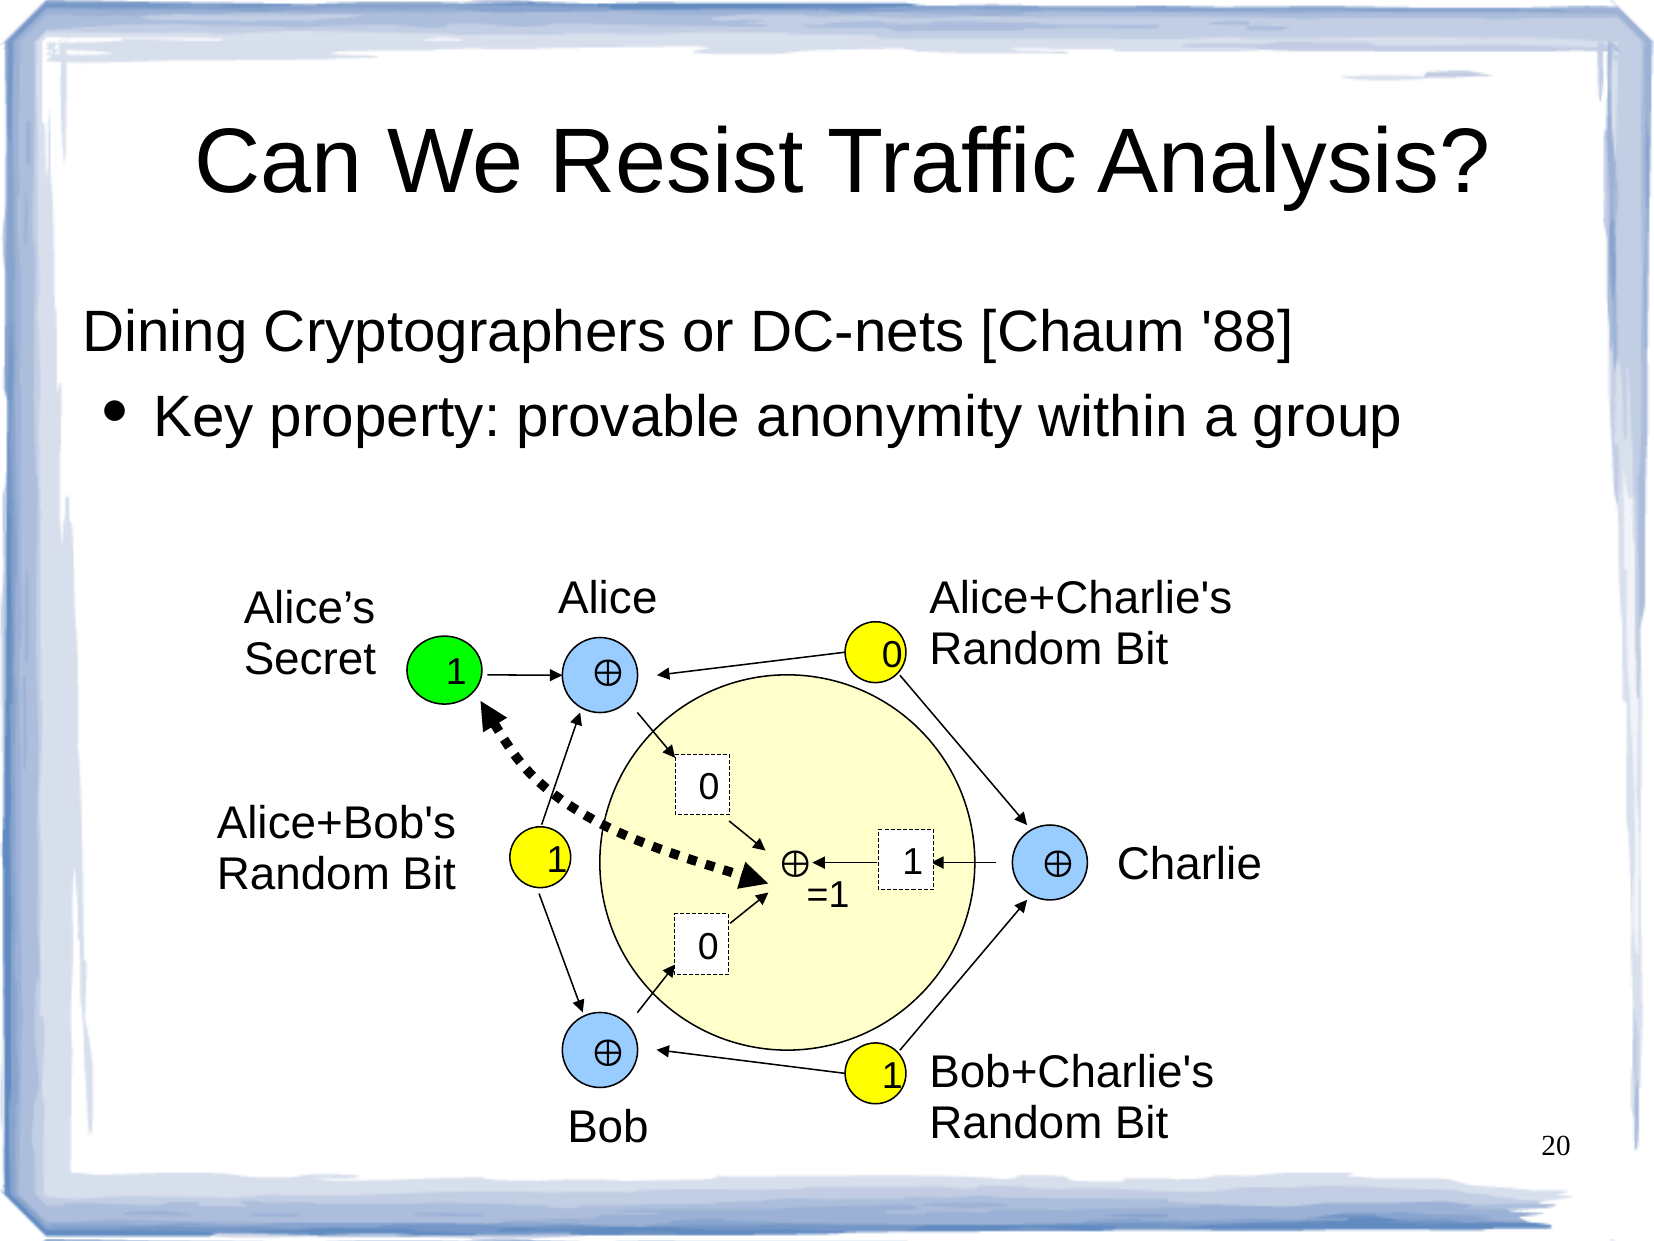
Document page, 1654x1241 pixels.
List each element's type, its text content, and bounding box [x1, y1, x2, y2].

text_box 0 [845, 621, 906, 683]
picture [0, 0, 1654, 1241]
text_box =1 [778, 862, 871, 924]
text_box [599, 674, 975, 992]
text_box 0 [674, 913, 729, 975]
text_box 1 [878, 829, 934, 890]
title Can We Resist Traffic Analysis? [82, 56, 1572, 249]
text_box 1 [525, 826, 571, 888]
text_box  [562, 632, 638, 710]
text_box  [784, 853, 794, 862]
list Dining Cryptographers or DC-nets [Chaum '88] Key property: provable anonymity within a group [82, 289, 1572, 468]
text_box  [562, 1012, 638, 1089]
text_box Bob+Charlie's Random Bit [899, 1036, 1313, 1163]
text_box  [749, 823, 825, 901]
text_box Alice+Bob's Random Bit [187, 787, 525, 914]
text_box Charlie [1088, 829, 1313, 900]
text_box 1 [845, 1042, 906, 1104]
text_box  [1012, 823, 1088, 900]
text_box [653, 863, 975, 1051]
text_box 1 [406, 636, 482, 705]
text_box Bob [487, 1091, 713, 1163]
text_box Alice [487, 562, 713, 633]
text_box  [796, 853, 806, 862]
text_box Alice’s Secret [214, 572, 408, 700]
text_box Alice+Charlie's Random Bit [899, 562, 1313, 689]
text_box 0 [675, 754, 730, 815]
